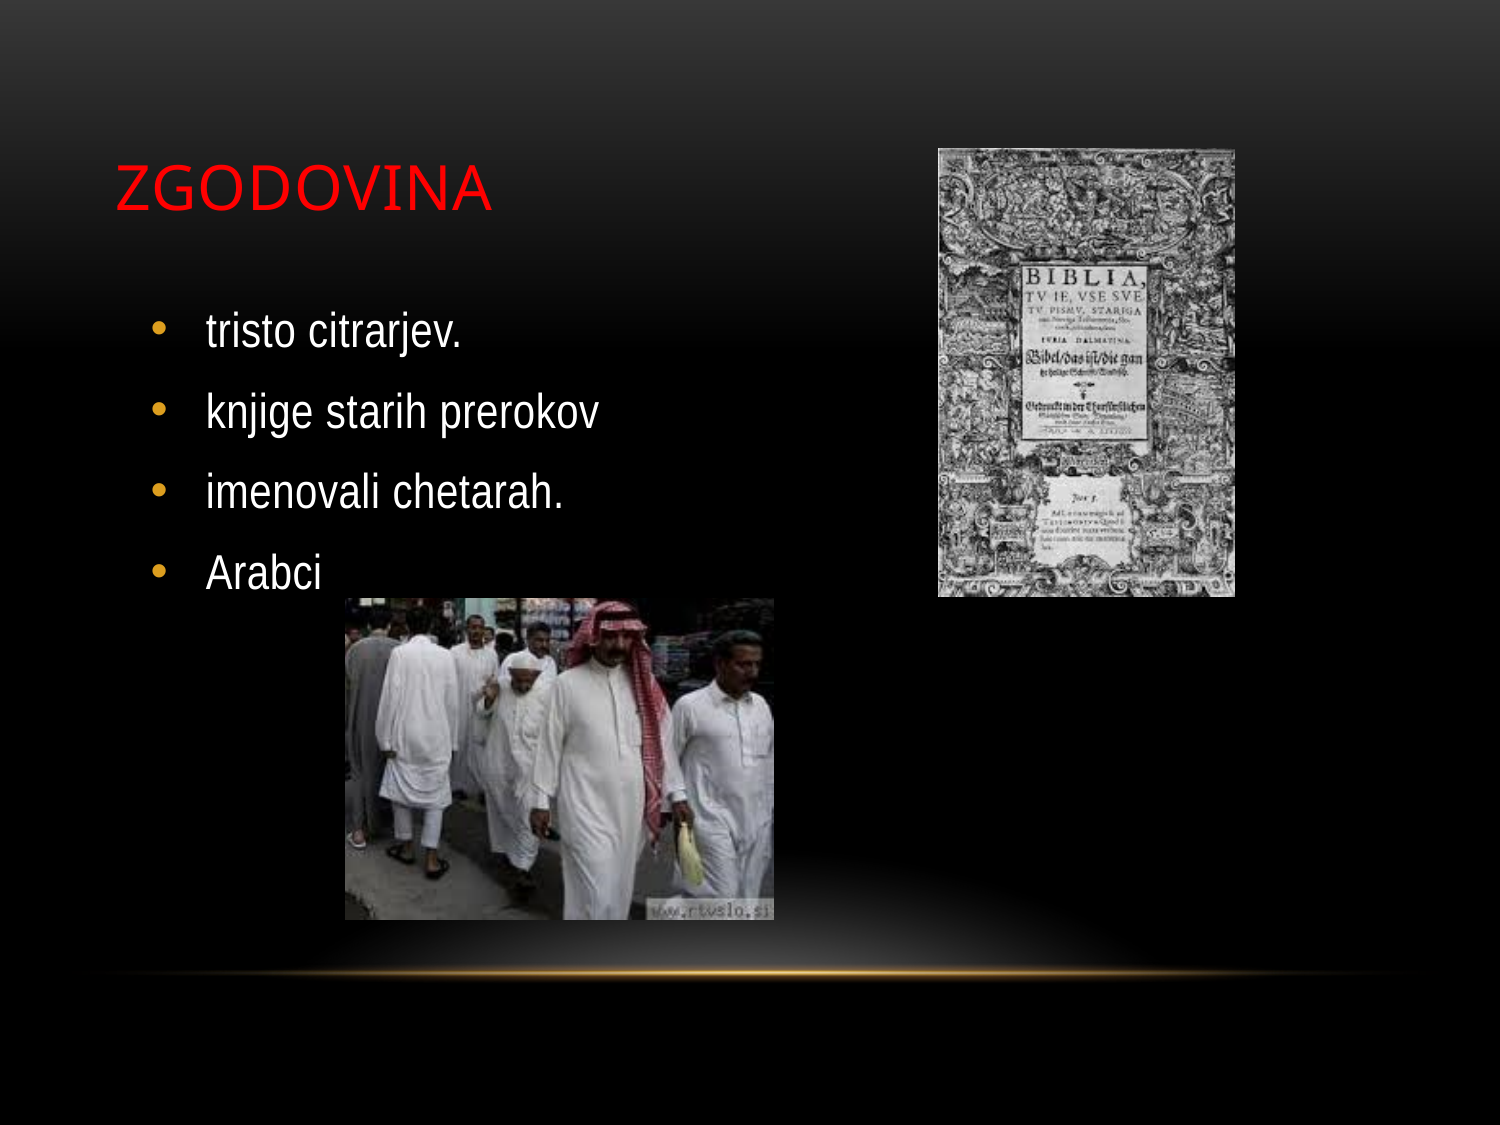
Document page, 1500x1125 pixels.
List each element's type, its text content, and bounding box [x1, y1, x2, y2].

list tristo citrarjev. knjige starih prerokov imenovali chetarah. Arabci [135, 290, 632, 610]
title ZGODOVINA [100, 42, 1401, 231]
picture [0, 0, 1500, 1125]
